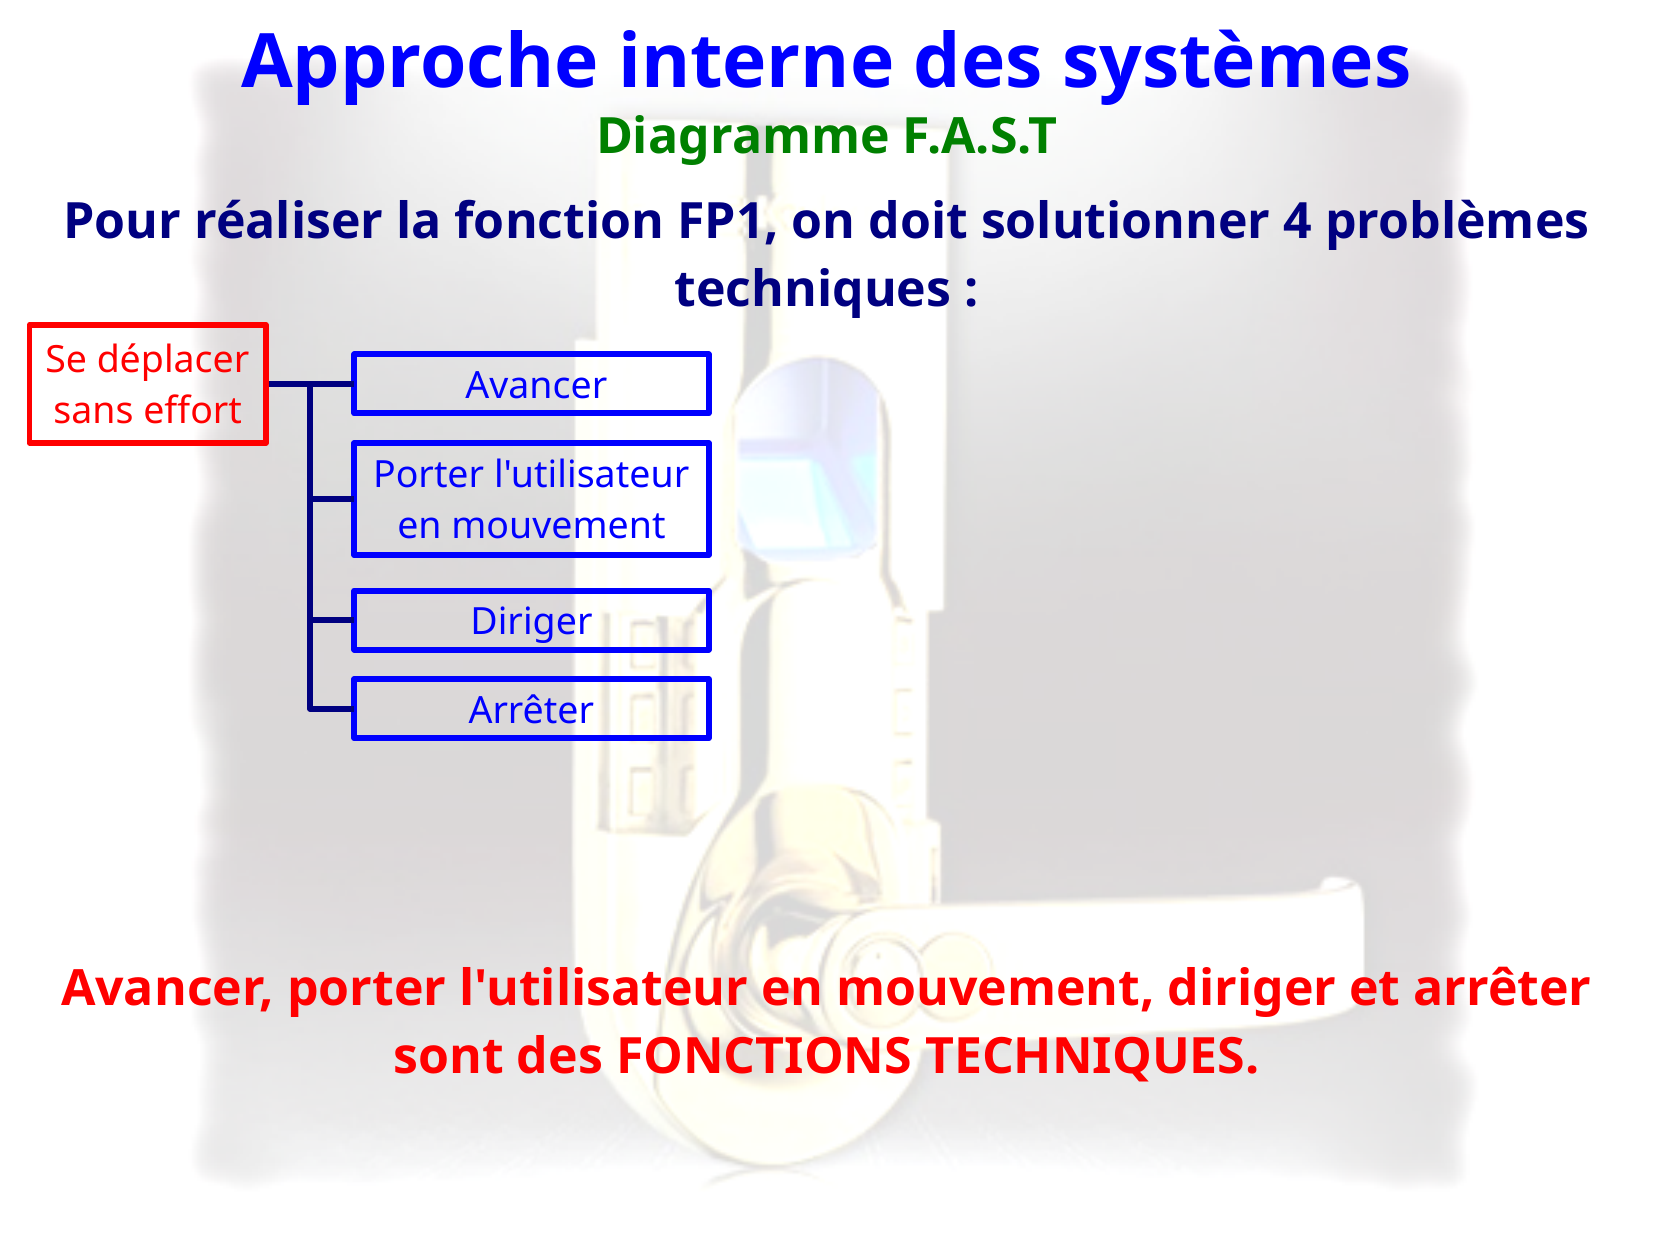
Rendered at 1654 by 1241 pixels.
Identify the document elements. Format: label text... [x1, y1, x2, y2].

text_box Diriger [354, 590, 709, 650]
text_box Pour réaliser la fonction FP1, on doit solutionner 4 problèmes techniques : [0, 178, 1654, 332]
text_box Porter l'utilisateur en mouvement [354, 442, 709, 556]
text_box Arrêter [354, 679, 709, 739]
text_box Avancer, porter l'utilisateur en mouvement, diriger et arrêter sont des FONCTIONS TECHNIQUES. [0, 944, 1654, 1099]
text_box Diagramme F.A.S.T [0, 92, 1654, 178]
text_box Avancer [354, 354, 709, 414]
text_box Se déplacer sans effort [29, 324, 266, 443]
